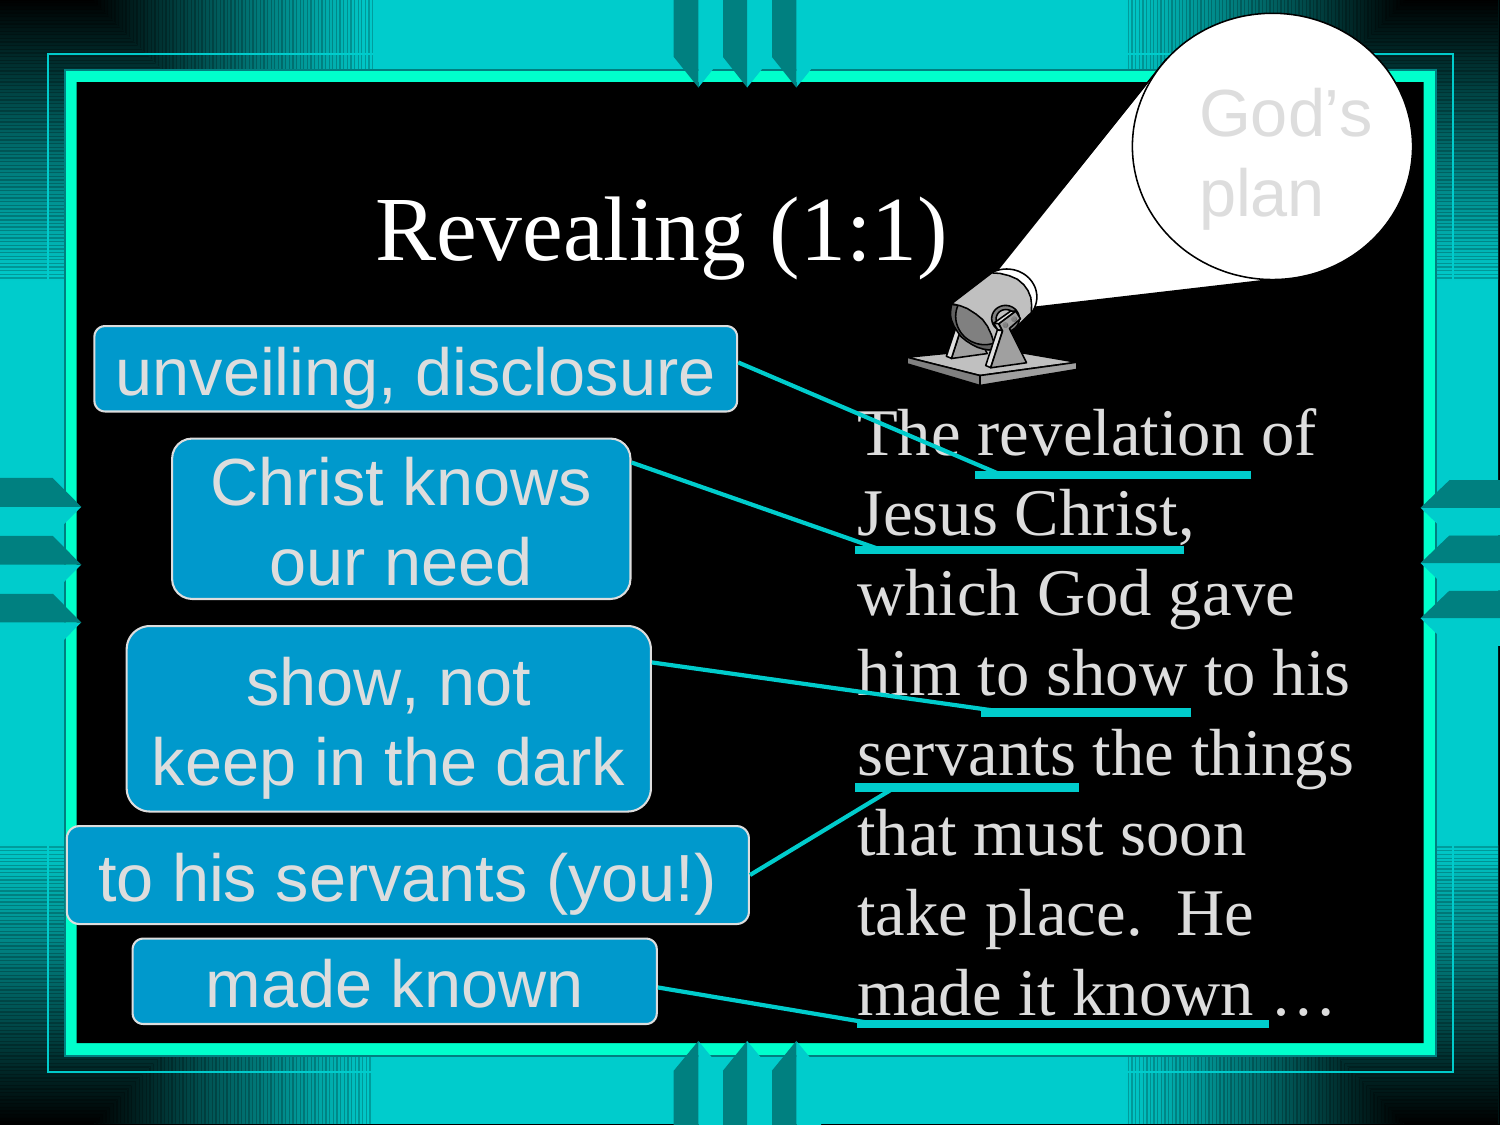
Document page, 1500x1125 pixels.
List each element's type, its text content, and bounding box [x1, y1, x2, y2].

chart [905, 12, 1414, 387]
text_box The revelation of Jesus Christ, which God gave him to show to his servants the things that must soon take place. He made it known … [842, 381, 1382, 1037]
text_box Christ knows our need [172, 438, 631, 599]
text_box to his servants (you!) [66, 826, 749, 925]
title Revealing (1:1) [112, 99, 905, 288]
text_box unveiling, disclosure [94, 326, 738, 412]
text_box God’s plan [1184, 62, 1408, 238]
text_box made known [132, 938, 657, 1025]
text_box show, not keep in the dark [126, 626, 651, 812]
